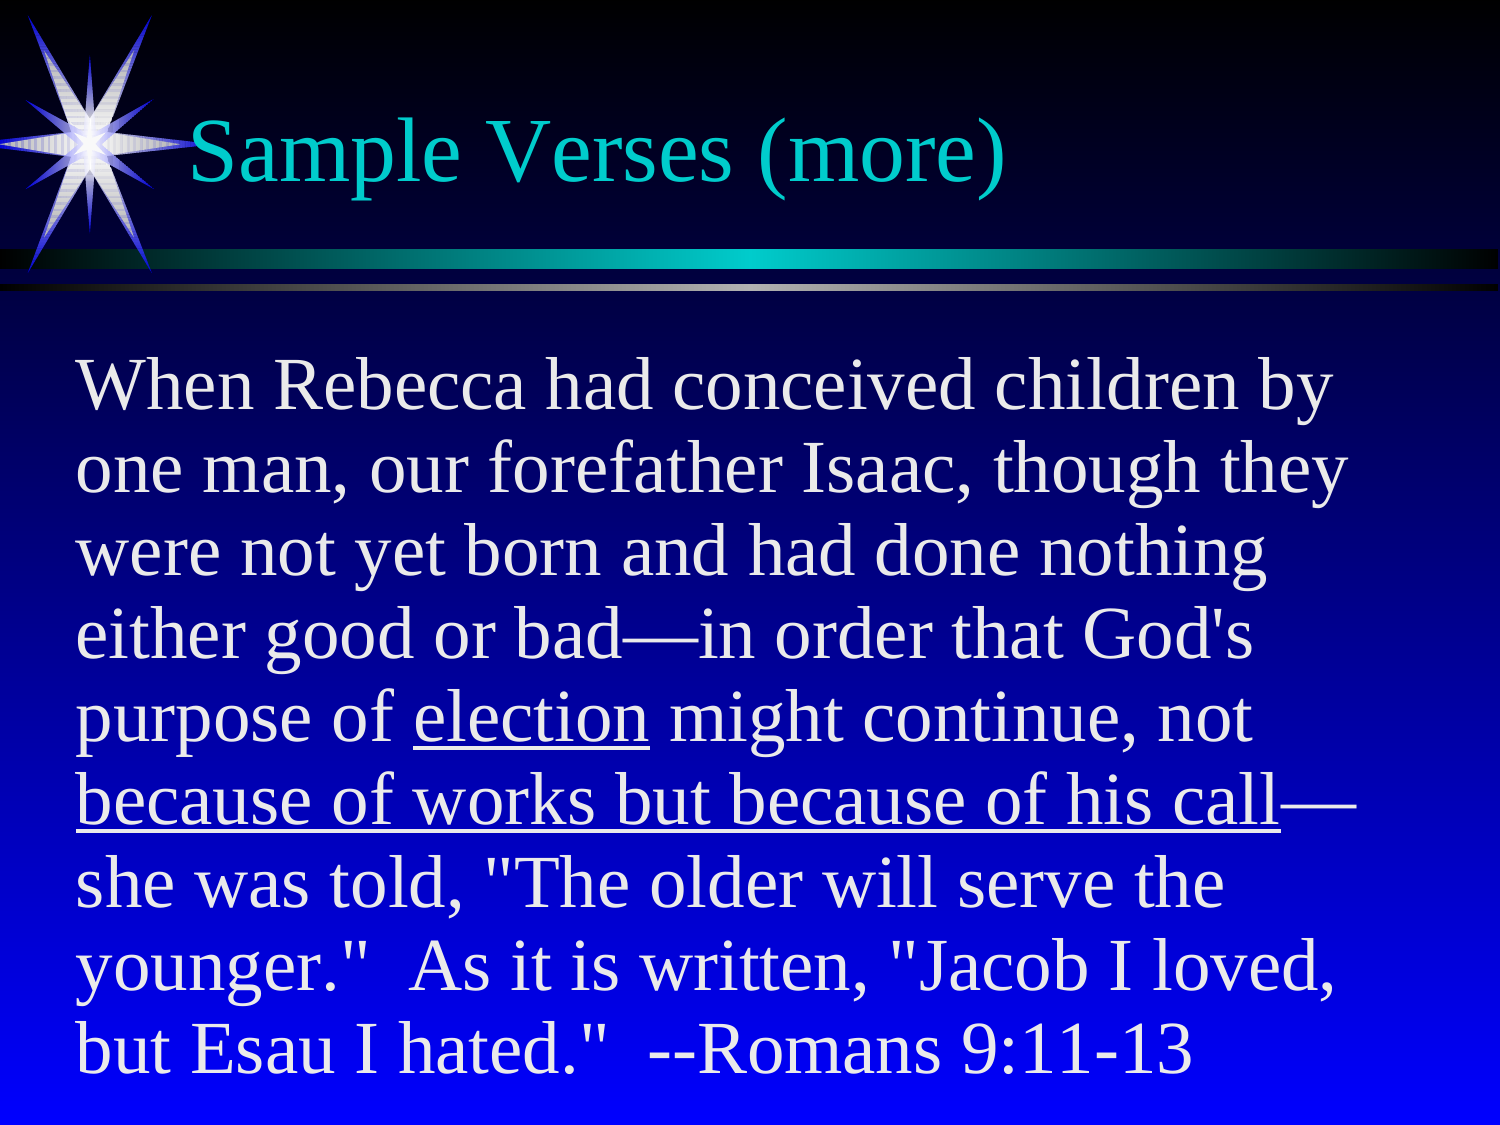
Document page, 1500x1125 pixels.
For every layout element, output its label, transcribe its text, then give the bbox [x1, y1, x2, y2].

text_box When Rebecca had conceived children by one man, our forefather Isaac, though they were not yet born and had done nothing either good or bad—in order that God's purpose of election might continue, not because of works but because of his call—she was told, "The older will serve the younger." As it is written, "Jacob I loved, but Esau I hated." --Romans 9:11-13 [61, 335, 1451, 1098]
title Sample Verses (more) [187, 56, 1463, 244]
